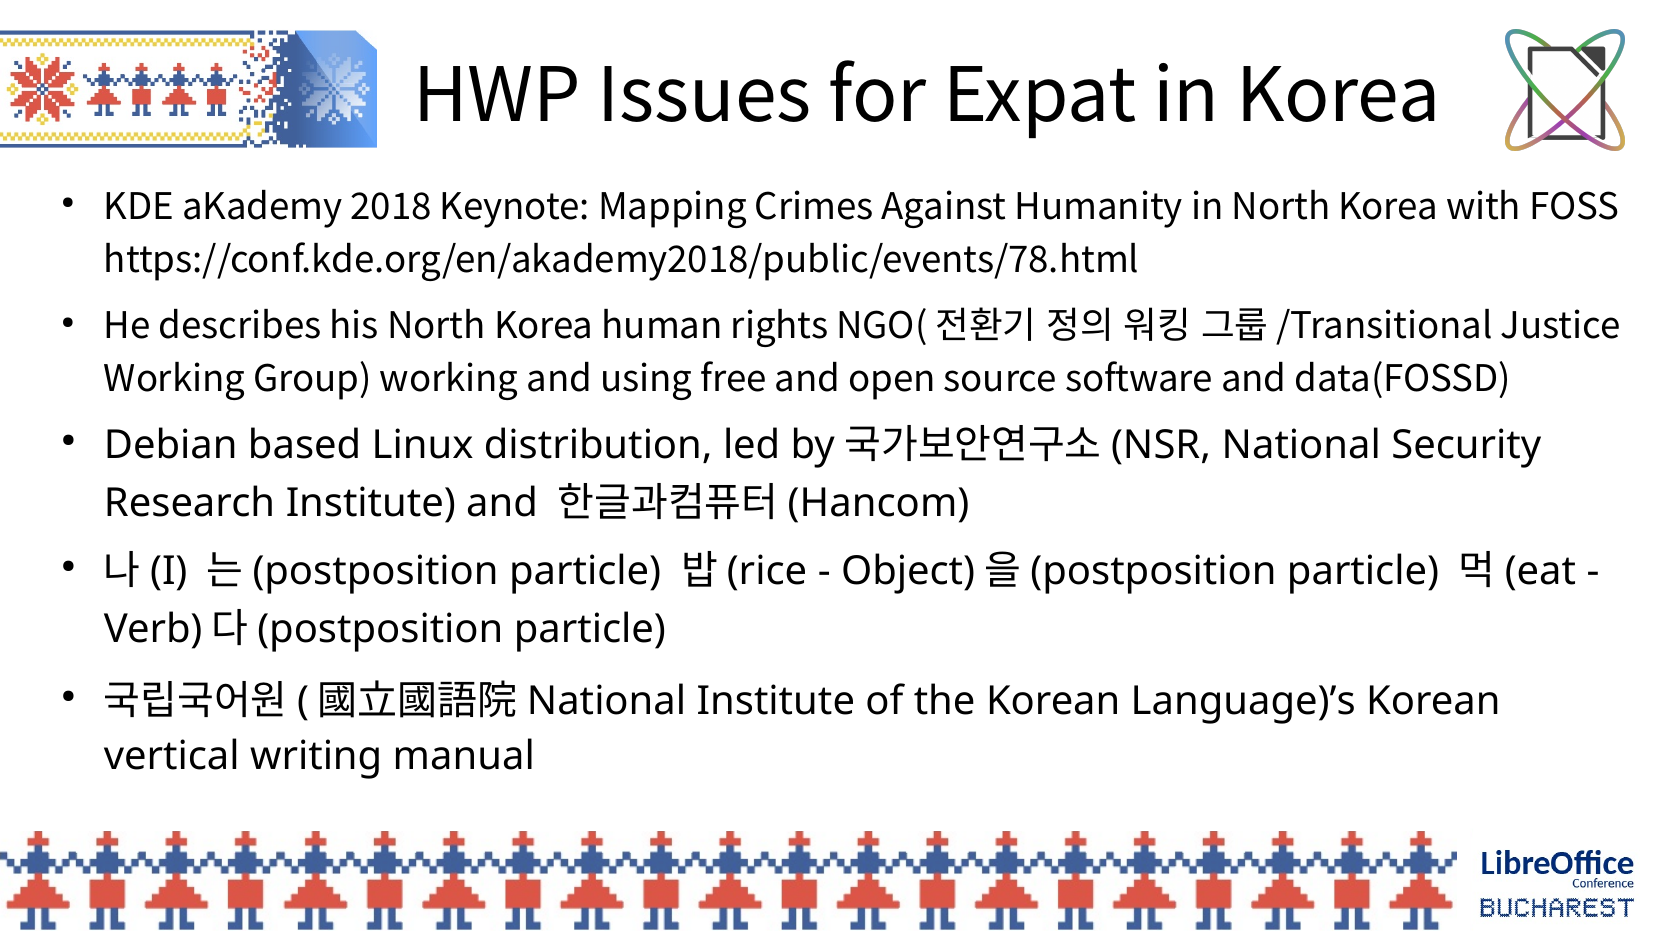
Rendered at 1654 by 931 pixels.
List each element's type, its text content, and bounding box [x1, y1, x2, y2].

list KDE aKademy 2018 Keynote: Mapping Crimes Against Humanity in North Korea with FOSS https://conf.kde.org/en/akademy2018/public/events/78.html He describes his North Korea human rights NGO(전환기 정의 워킹 그룹/Transitional Justice Working Group) working and using free and open source software and data(FOSSD) Debian based Linux distribution, led by국가보안연구소(NSR, National Security Research Institute) and 한글과컴퓨터(Hancom) 나(I) 는(postposition particle) 밥(rice - Object)을(postposition particle) 먹(eat - Verb)다(postposition particle) 국립국어원(國立國語院National Institute of the Korean Language)’s Korean vertical writing manual [47, 177, 1625, 798]
picture [1580, 812, 1640, 931]
title HWP Issues for Expat in Korea [413, 29, 1625, 148]
